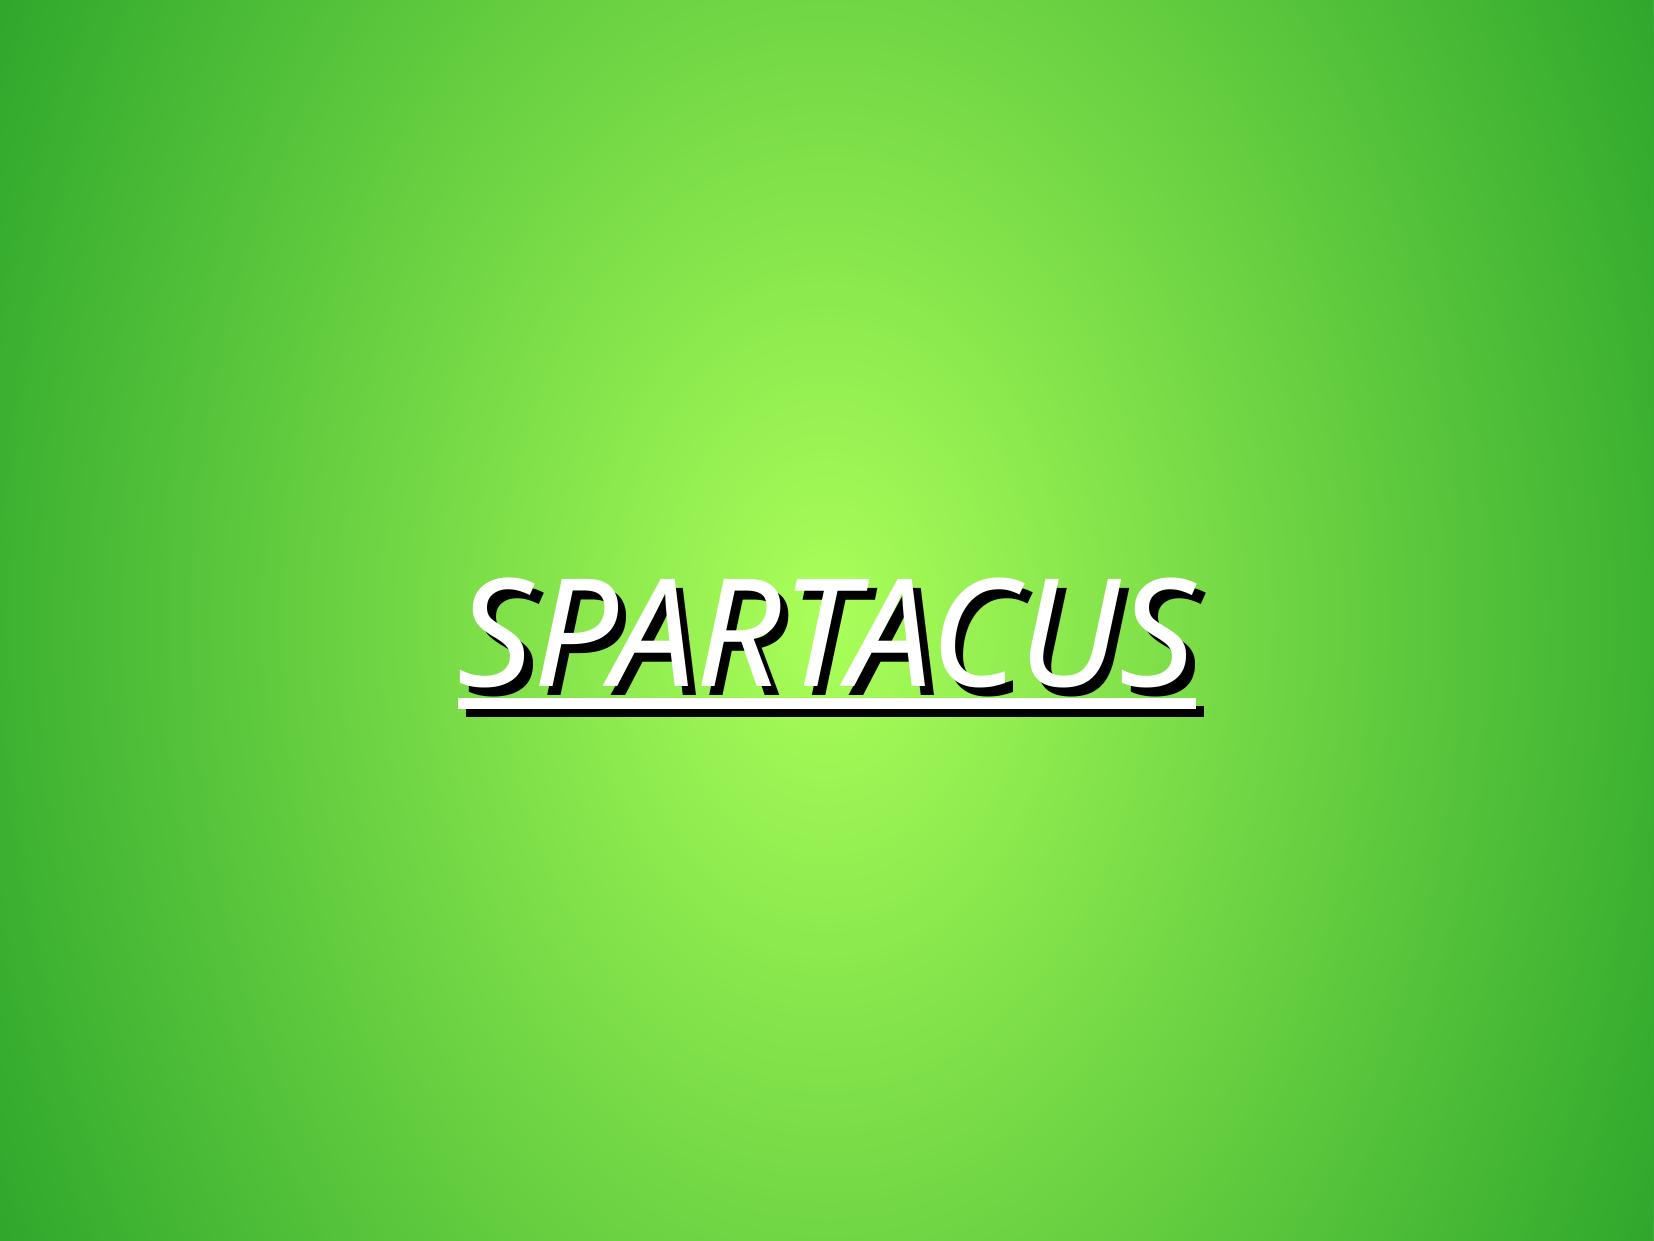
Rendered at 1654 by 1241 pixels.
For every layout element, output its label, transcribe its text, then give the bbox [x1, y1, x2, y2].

title SPARTACUS [82, 525, 1571, 733]
